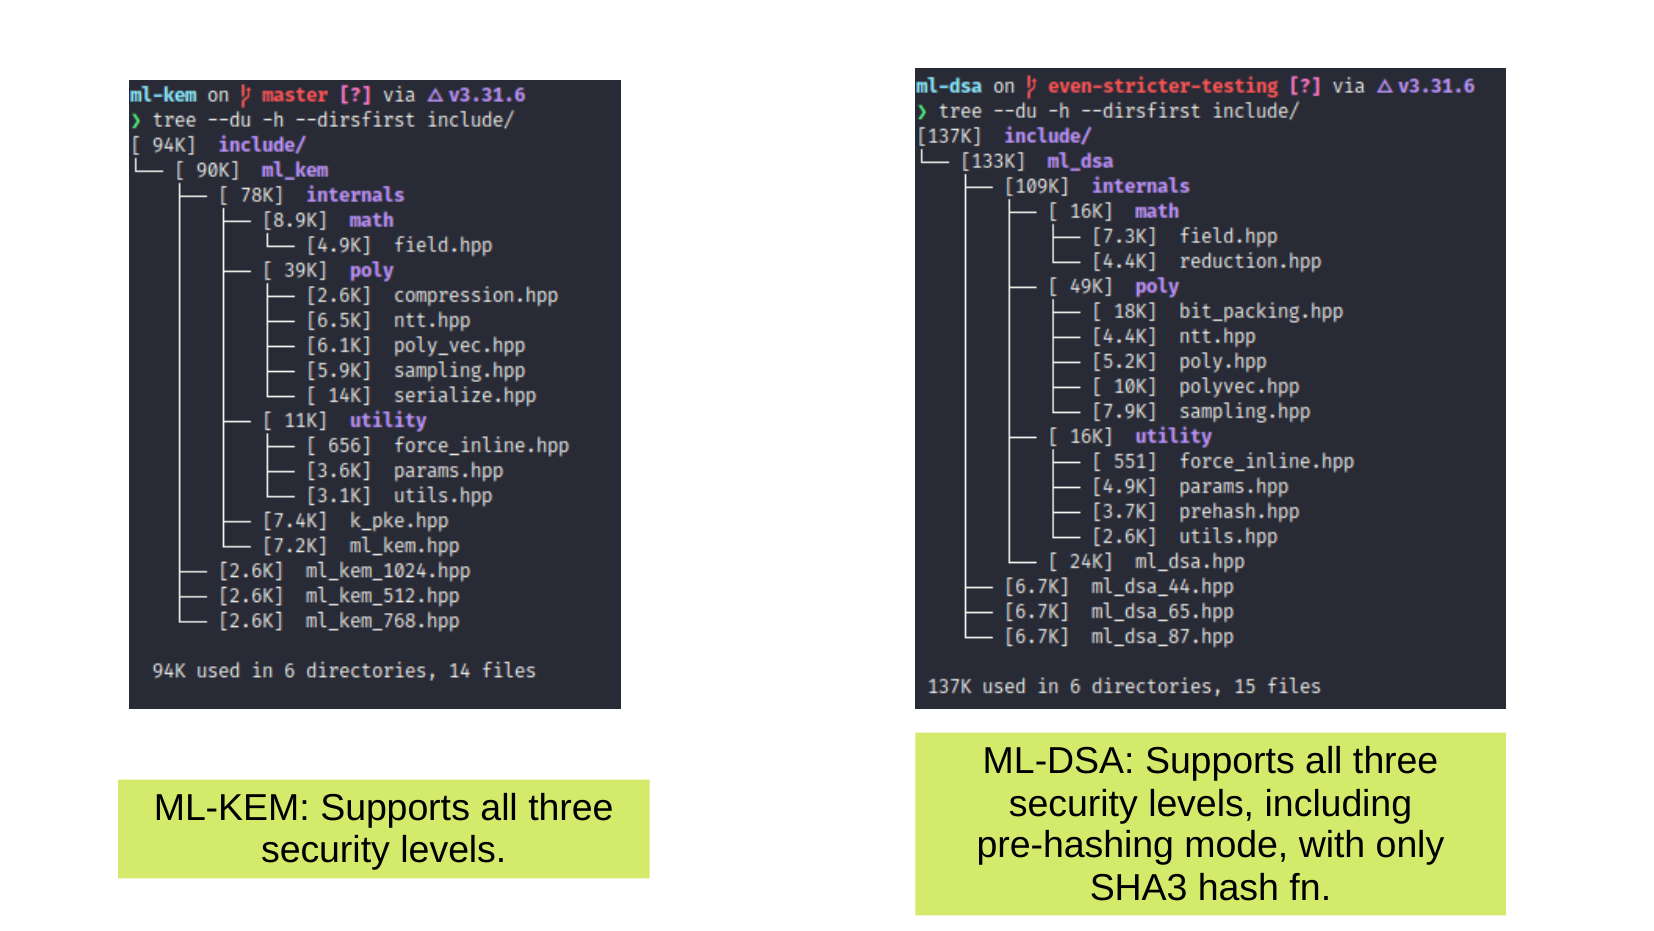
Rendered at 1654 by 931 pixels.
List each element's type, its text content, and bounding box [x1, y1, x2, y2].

picture [129, 80, 621, 709]
text_box ML-KEM: Supports all three security levels. [118, 779, 650, 879]
text_box ML-DSA: Supports all three security levels, including pre-hashing mode, with only SHA3 hash fn. [915, 732, 1506, 916]
picture [915, 68, 1506, 709]
